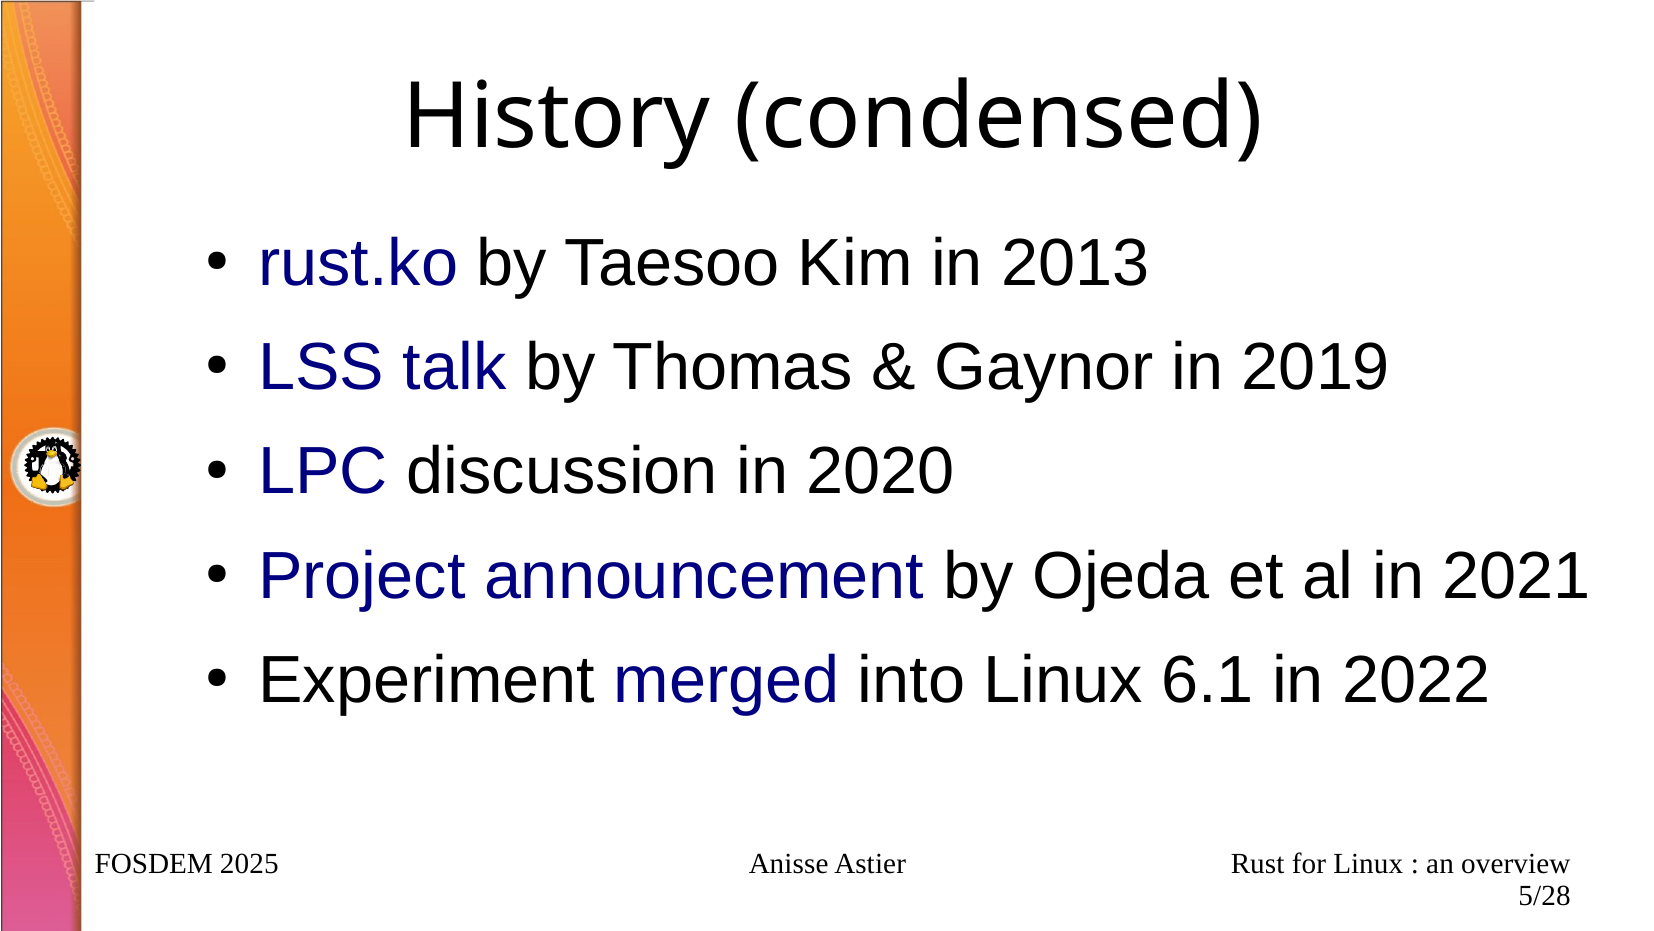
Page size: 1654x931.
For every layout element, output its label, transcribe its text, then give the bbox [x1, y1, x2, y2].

title History (condensed) [94, 37, 1571, 188]
picture [2, 2, 95, 931]
list rust.ko by Taesoo Kim in 2013 LSS talk by Thomas & Gaynor in 2019 LPC discussion in 2020 Project announcement by Ojeda et al in 2021 Experiment merged into Linux 6.1 in 2022 [187, 225, 1613, 758]
